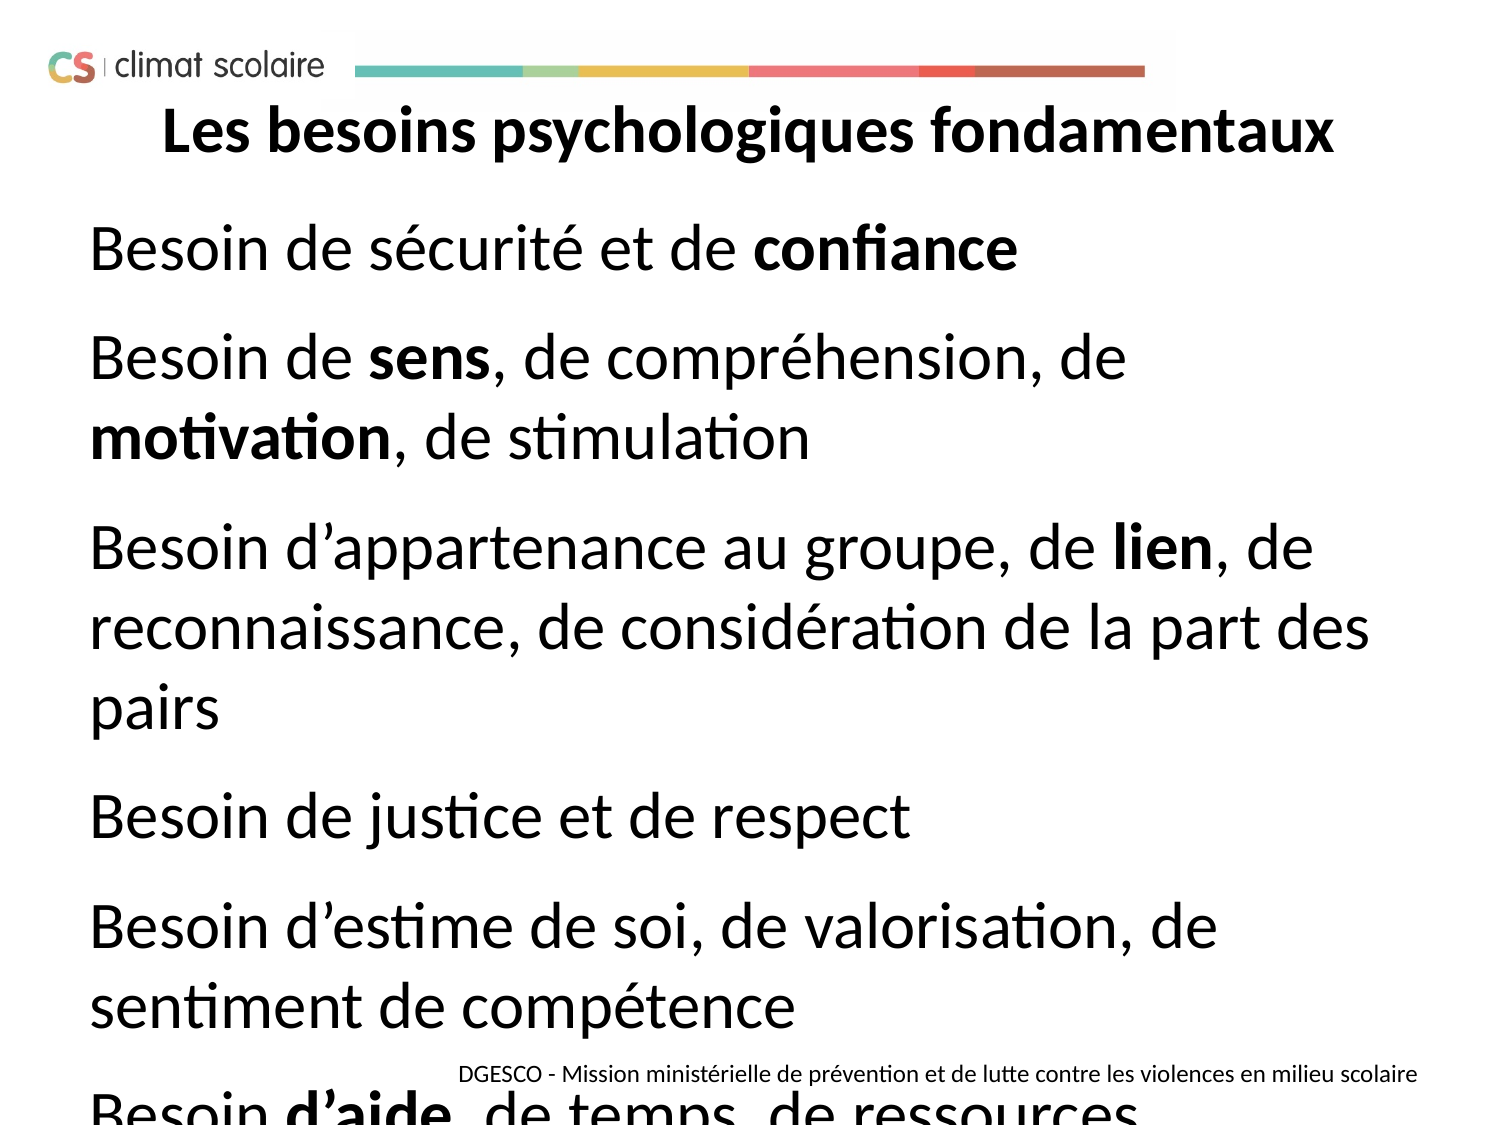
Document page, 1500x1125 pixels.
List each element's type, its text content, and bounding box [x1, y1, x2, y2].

picture [26, 30, 1176, 99]
title Les besoins psychologiques fondamentaux [75, 78, 1425, 196]
list Besoin de sécurité et de confiance Besoin de sens, de compréhension, de motivation, de stimulation Besoin d’appartenance au groupe, de lien, de reconnaissance, de considération de la part des pairs Besoin de justice et de respect Besoin d’estime de soi, de valorisation, de sentiment de compétence Besoin d’aide, de temps, de ressources Besoin d’expression de soi et de partage de ses opinions, ses émotions Besoin d’autonomie, de liberté, de responsabilité, de choix, de réalisation de soi [75, 196, 1425, 1035]
